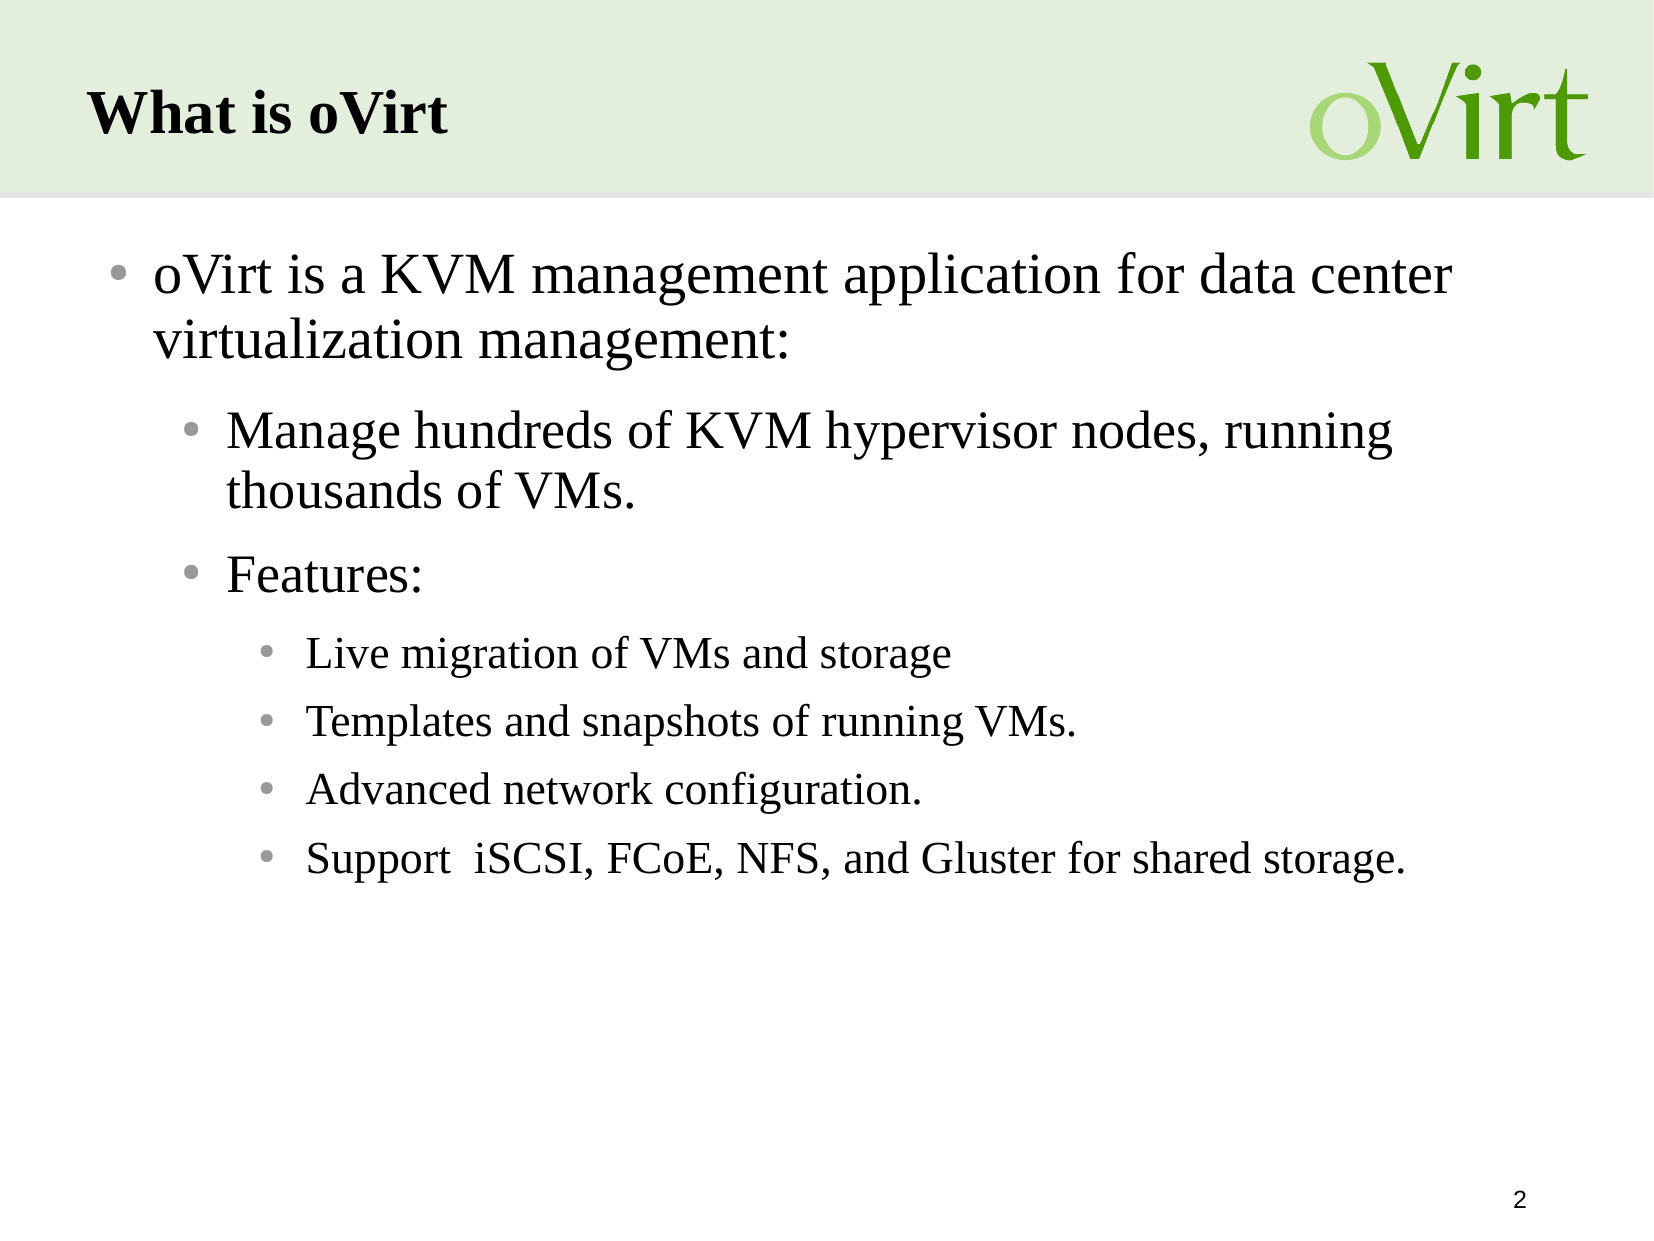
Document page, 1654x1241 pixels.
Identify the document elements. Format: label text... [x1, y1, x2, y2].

list oVirt is a KVM management application for data center virtualization management: Manage hundreds of KVM hypervisor nodes, running thousands of VMs. Features: Live migration of VMs and storage Templates and snapshots of running VMs. Advanced network configuration. Support iSCSI, FCoE, NFS, and Gluster for shared storage. [93, 241, 1582, 932]
title What is oVirt [86, 36, 1307, 188]
picture [1307, 36, 1613, 180]
